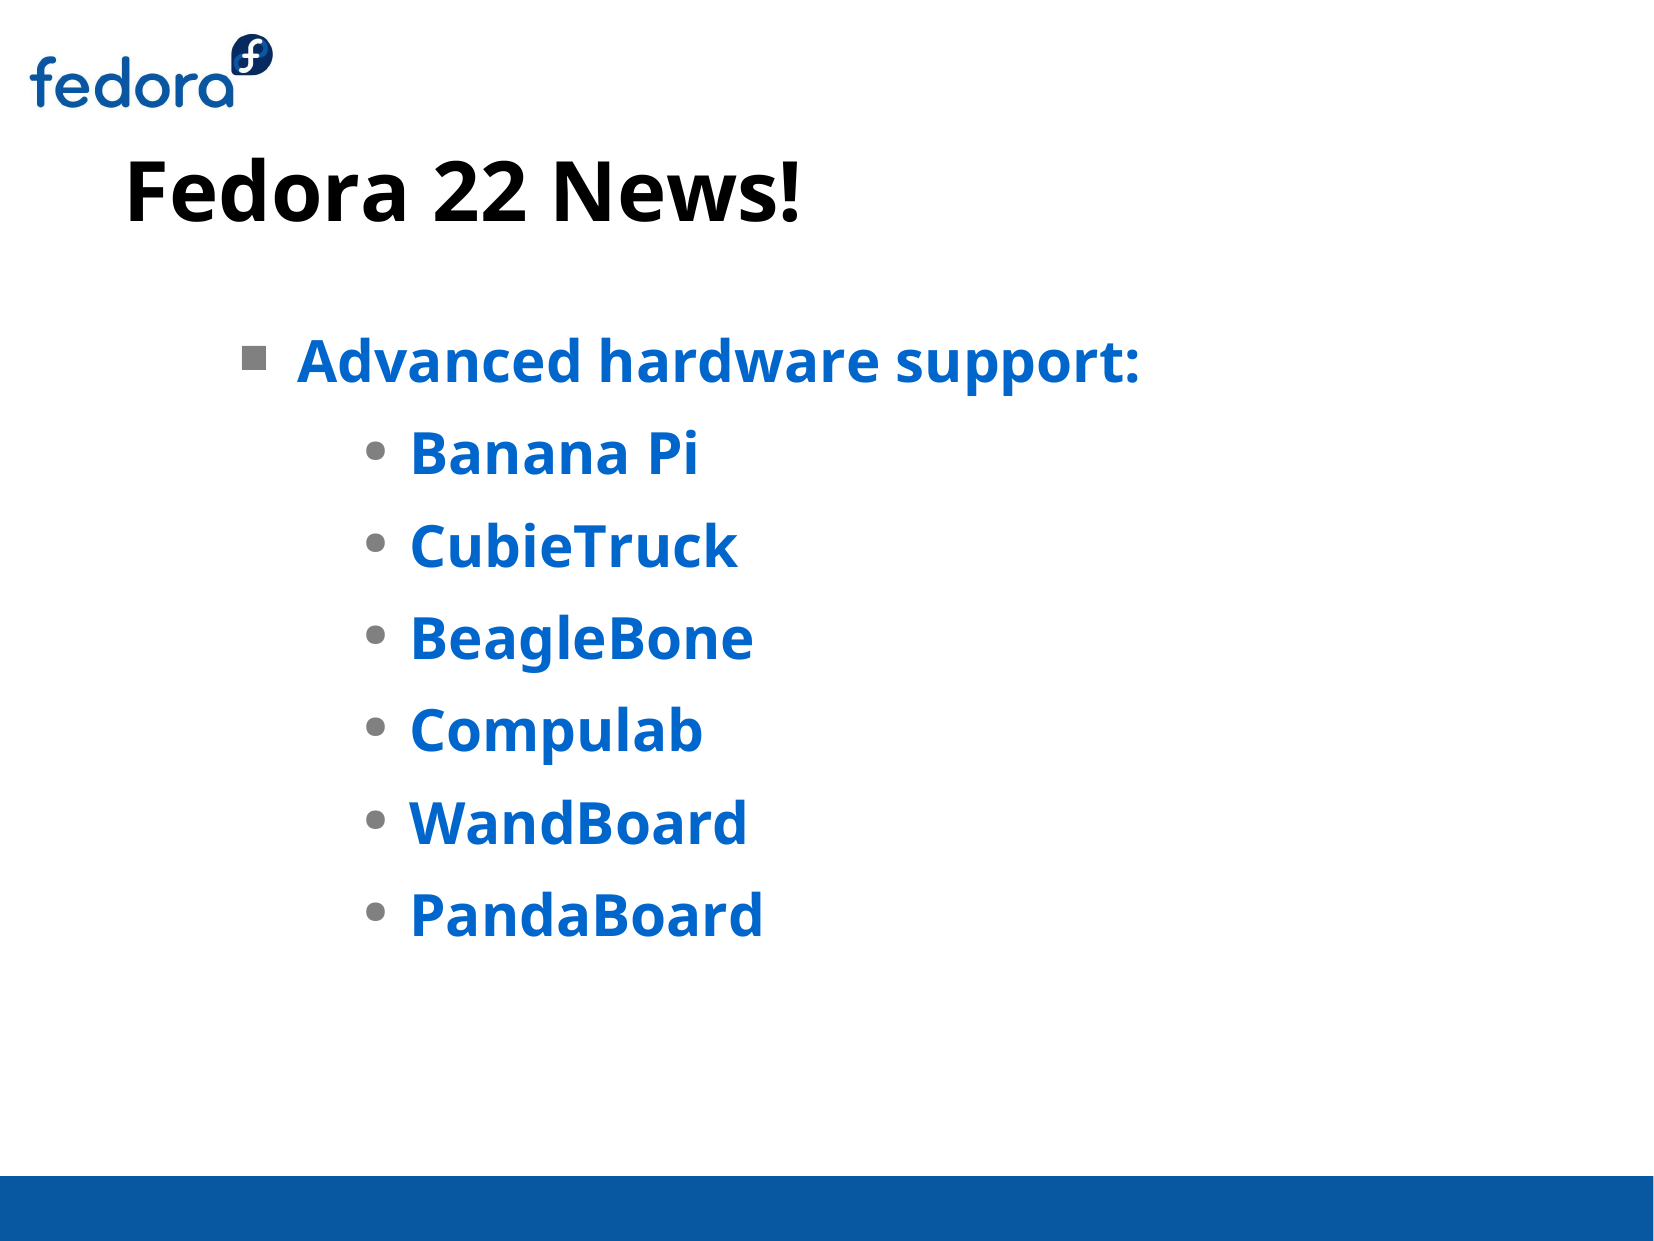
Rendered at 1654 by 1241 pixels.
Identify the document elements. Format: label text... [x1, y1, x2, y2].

picture [22, 27, 277, 115]
title Fedora 22 News! [123, 123, 1529, 256]
picture [0, 1176, 1654, 1241]
list Advanced hardware support: Banana Pi CubieTruck BeagleBone Compulab WandBoard PandaBoard [151, 220, 1476, 1041]
